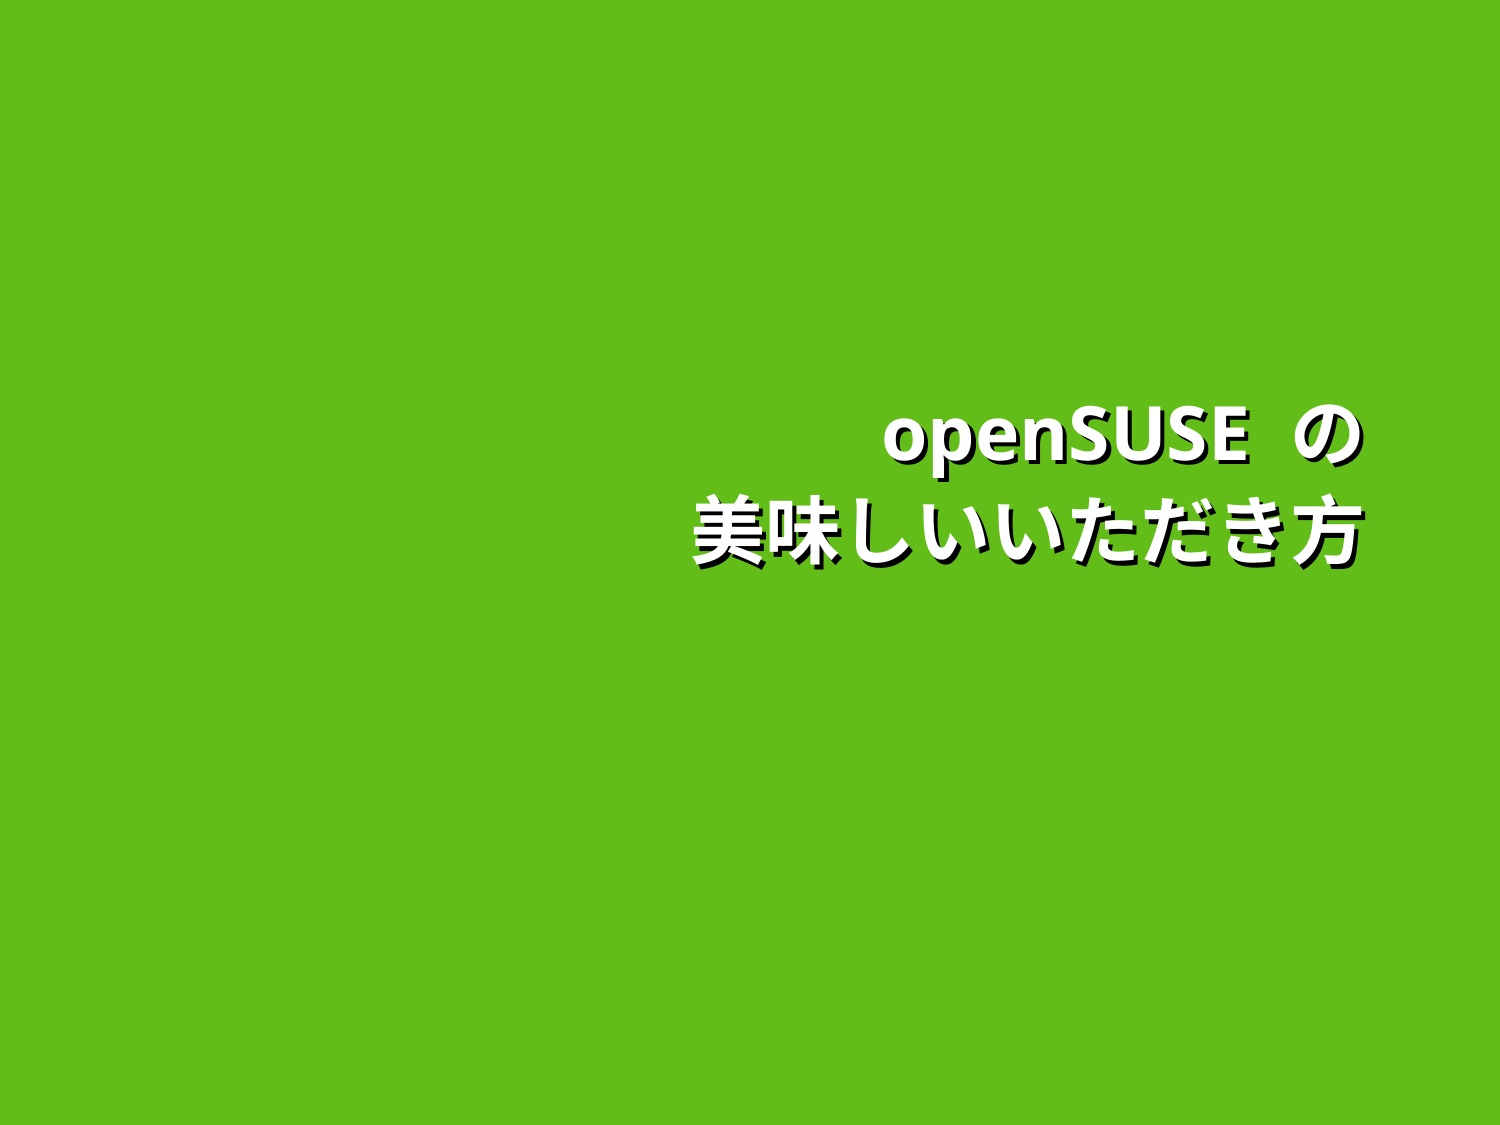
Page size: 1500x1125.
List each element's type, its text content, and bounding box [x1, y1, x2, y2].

title openSUSE の 美味しいいただき方 [558, 386, 1380, 575]
